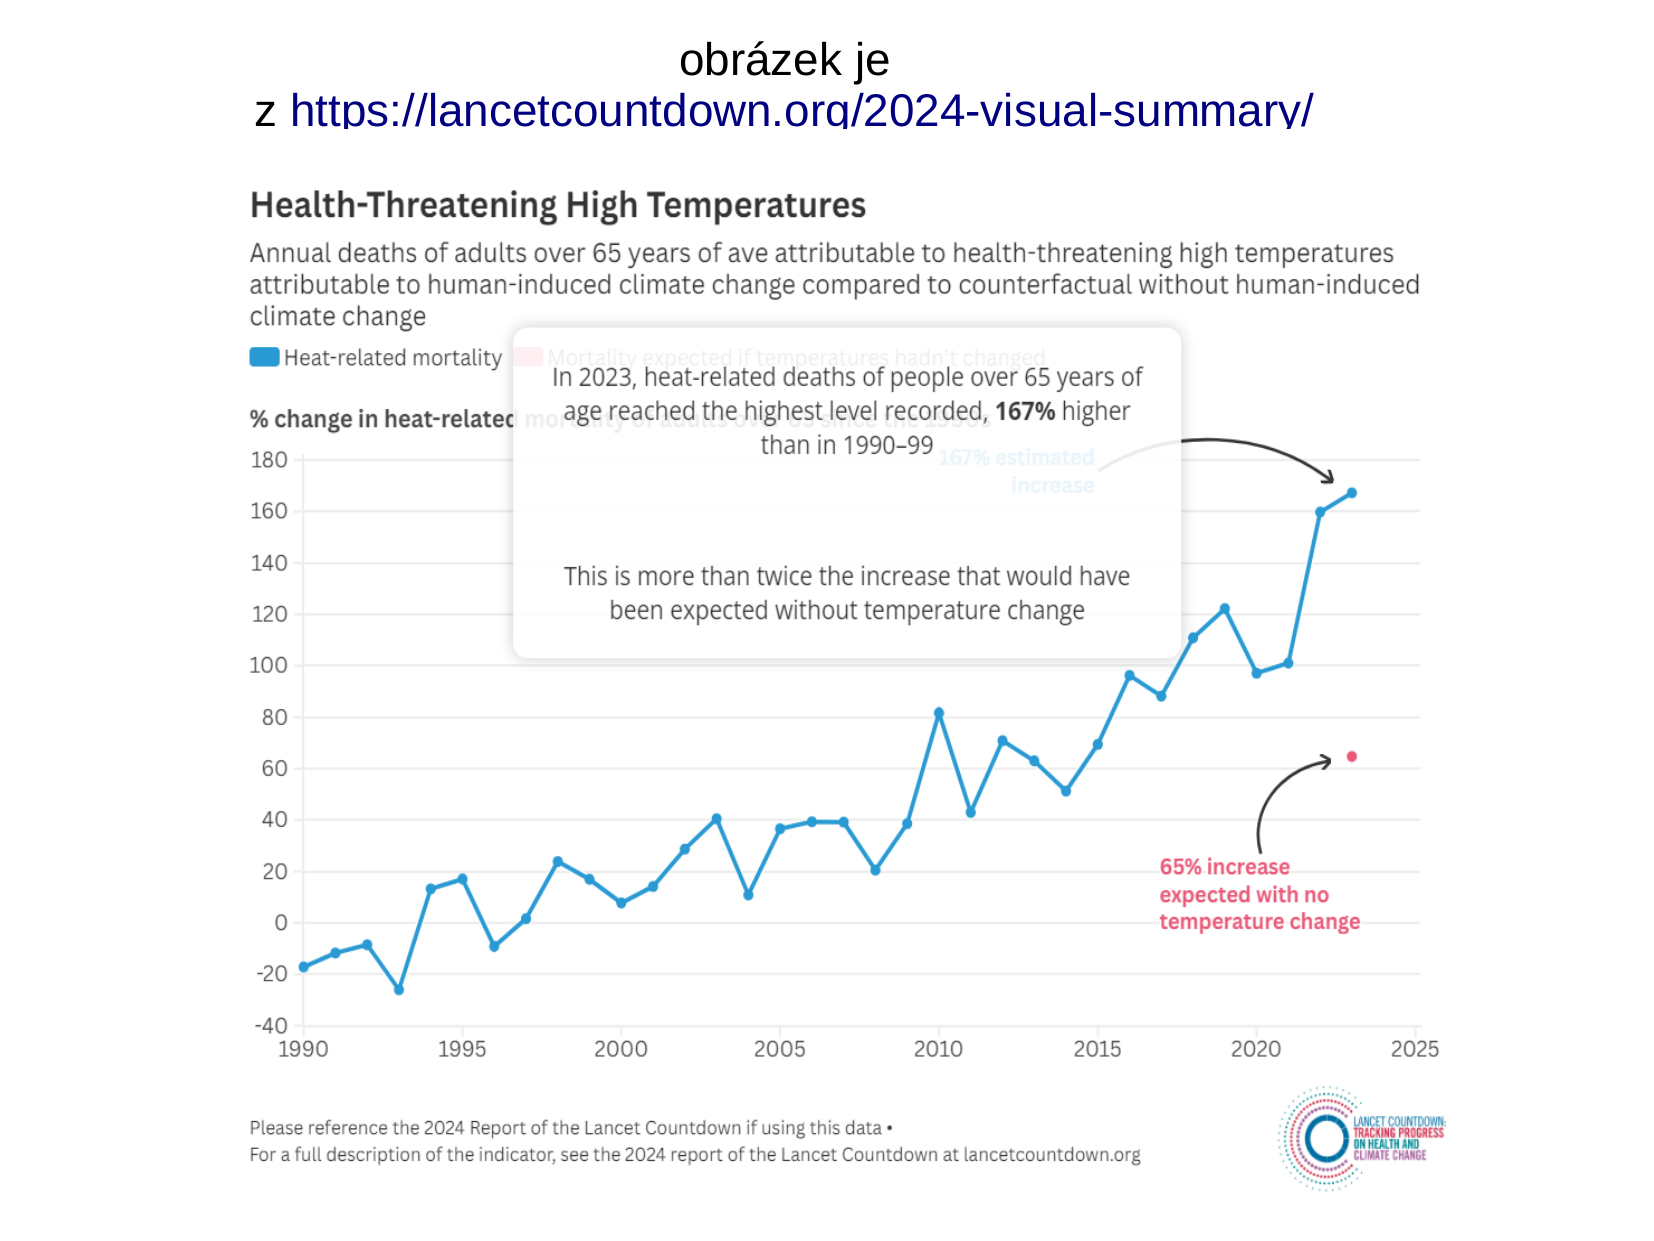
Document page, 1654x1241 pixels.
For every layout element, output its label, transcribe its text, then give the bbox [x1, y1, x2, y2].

title obrázek je z https://lancetcountdown.org/2024-visual-summary/ [47, 17, 1536, 154]
picture [70, 129, 1583, 1229]
